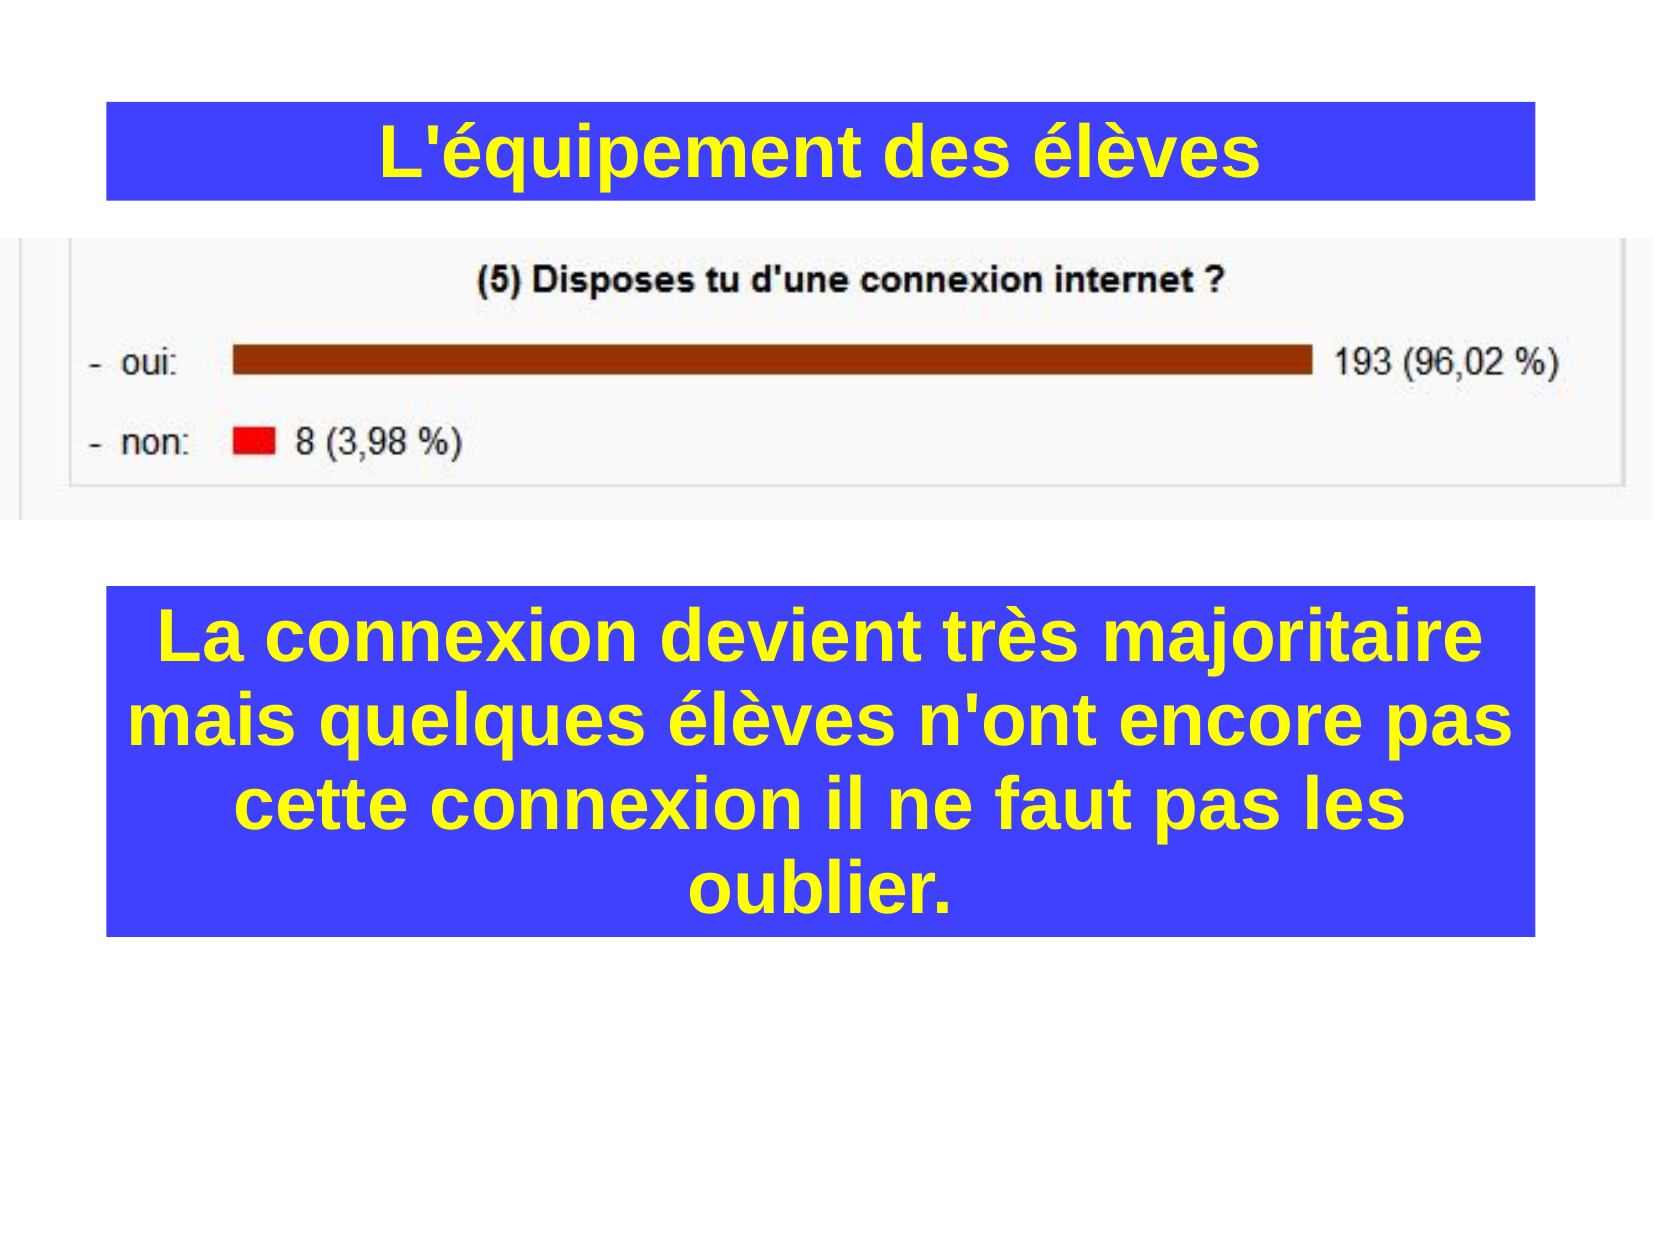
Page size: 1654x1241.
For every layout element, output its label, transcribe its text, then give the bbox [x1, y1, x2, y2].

text_box La connexion devient très majoritaire mais quelques élèves n'ont encore pas cette connexion il ne faut pas les oublier. [106, 586, 1536, 937]
text_box L'équipement des élèves [106, 101, 1536, 201]
picture [0, 238, 1654, 520]
